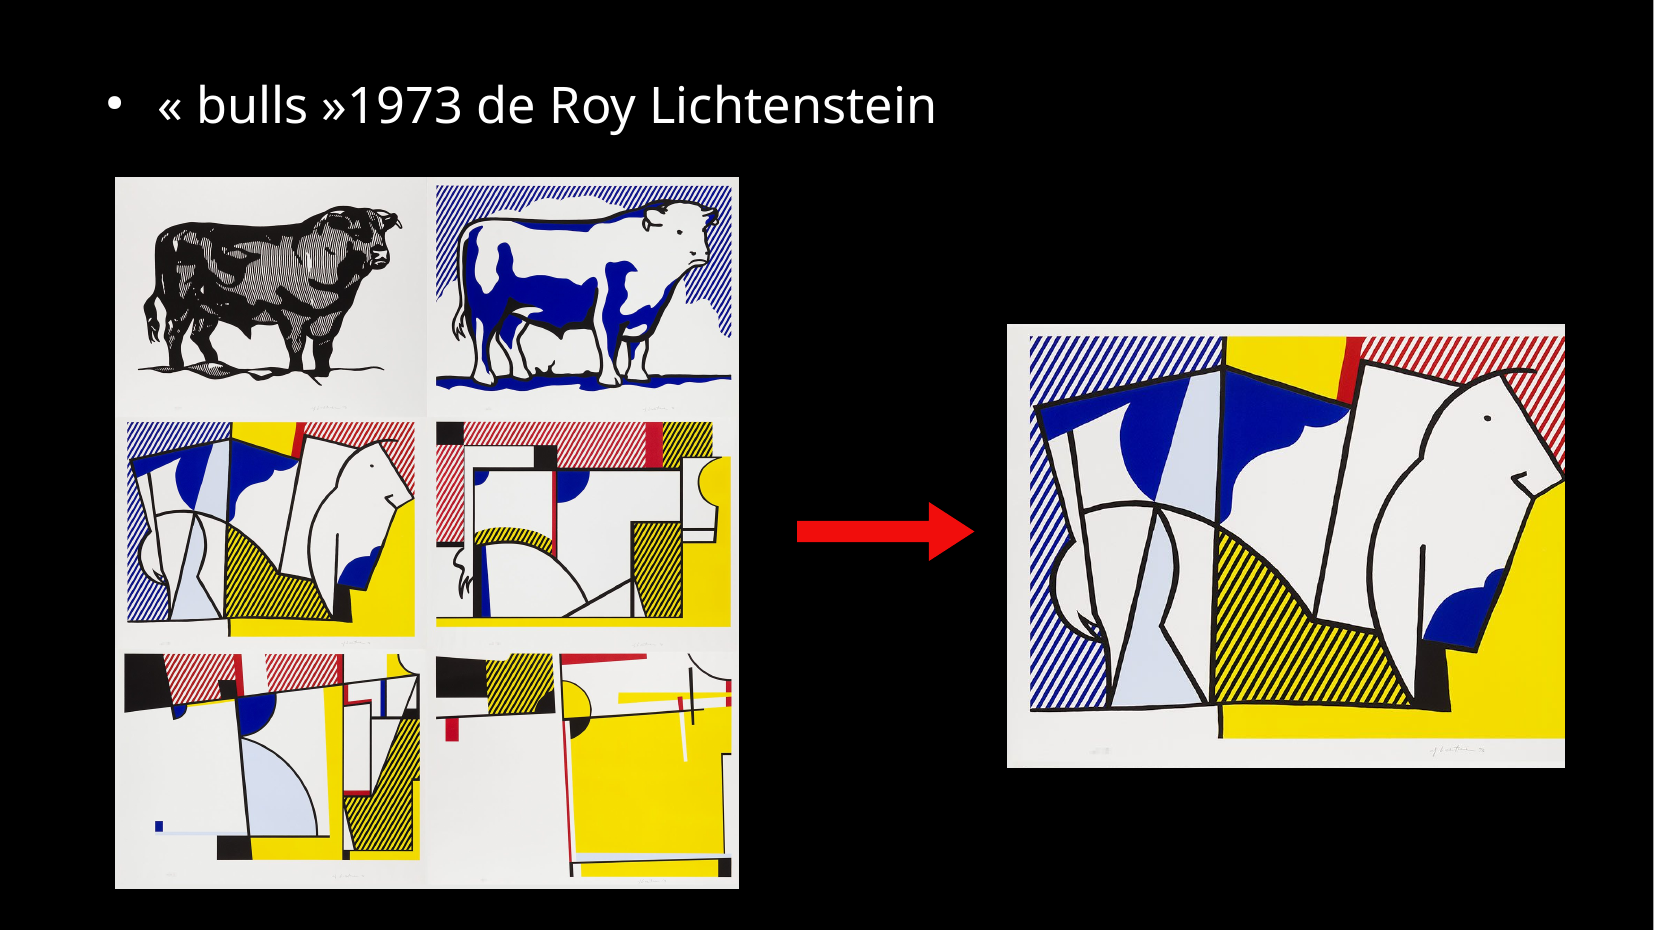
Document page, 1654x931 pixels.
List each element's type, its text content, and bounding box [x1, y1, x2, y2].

picture [1007, 324, 1565, 768]
list « bulls »1973 de Roy Lichtenstein [88, 69, 945, 207]
text_box [797, 501, 975, 562]
picture [115, 177, 739, 889]
